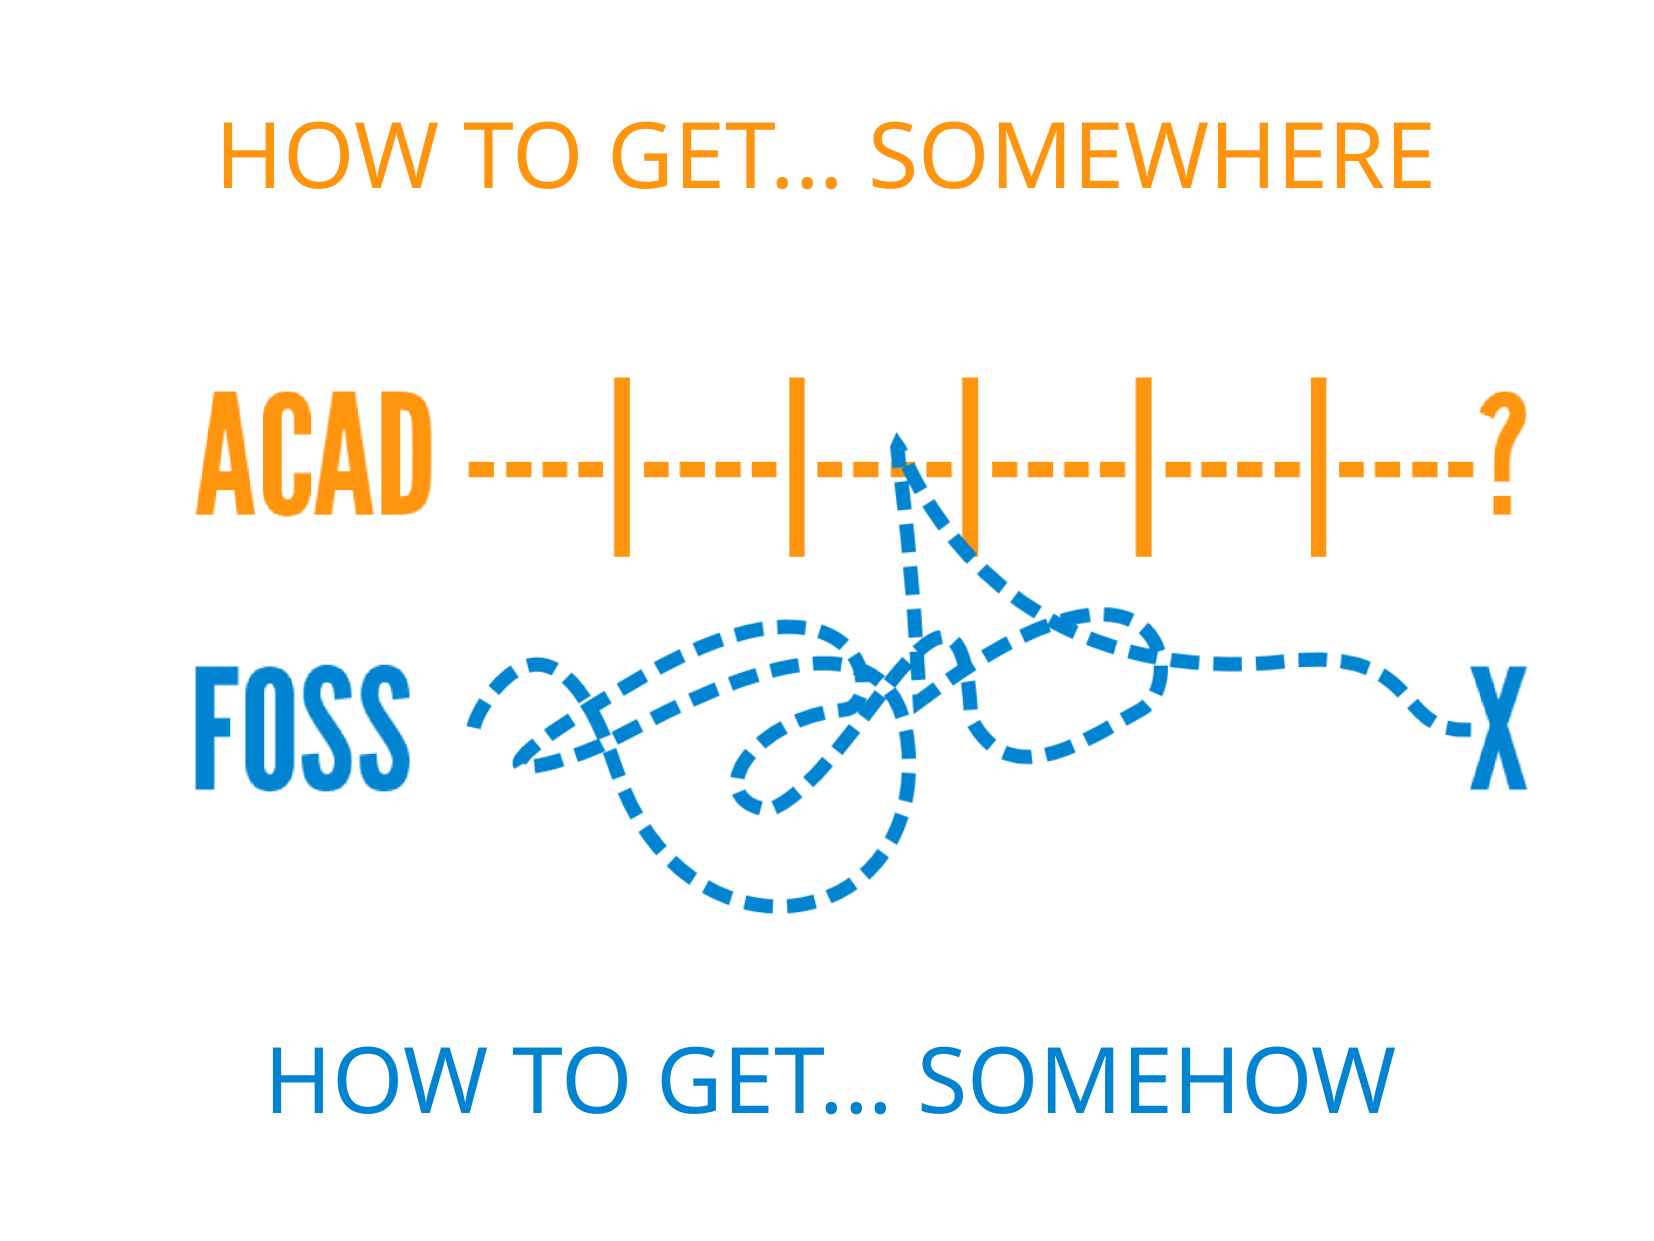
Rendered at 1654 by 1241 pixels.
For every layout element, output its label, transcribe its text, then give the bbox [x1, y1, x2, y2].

title HOW TO GET... SOMEHOW [87, 975, 1576, 1183]
picture [0, 360, 1651, 1074]
title HOW TO GET... SOMEWHERE [82, 49, 1571, 257]
